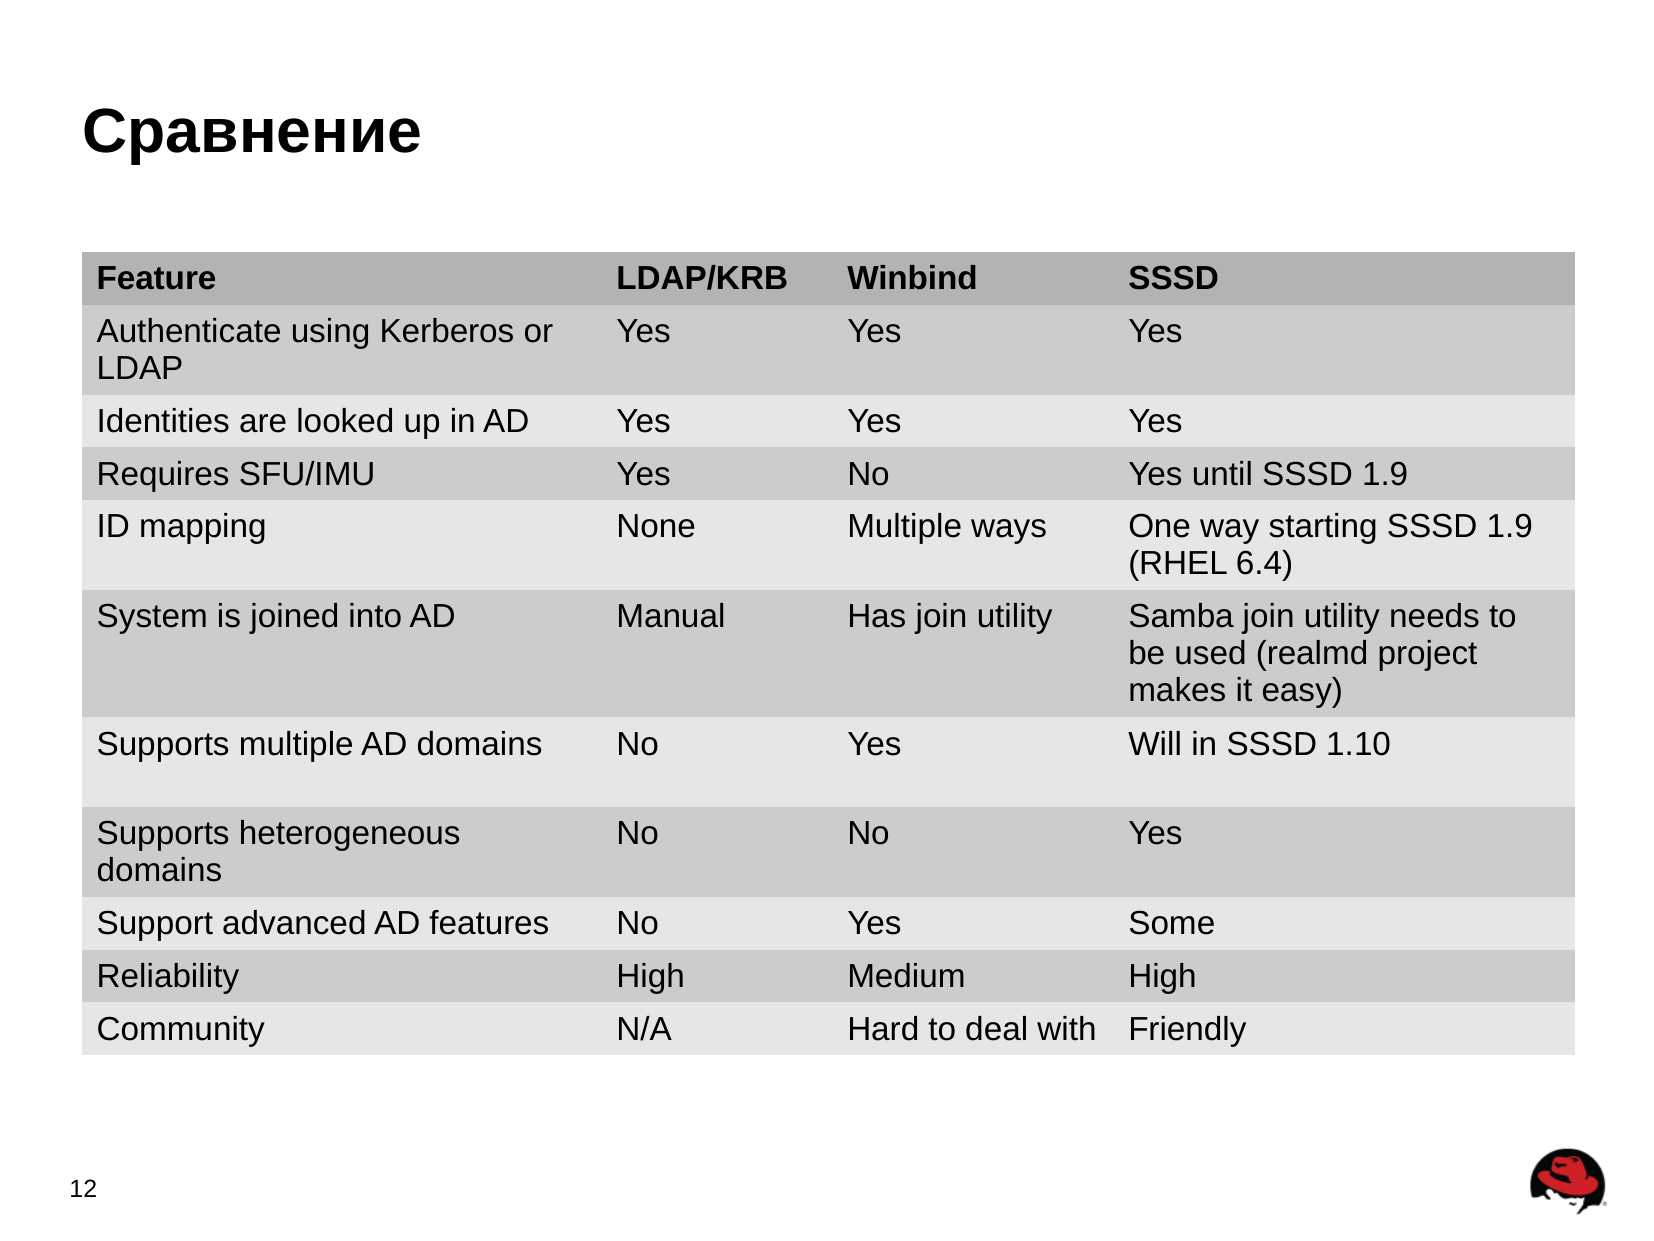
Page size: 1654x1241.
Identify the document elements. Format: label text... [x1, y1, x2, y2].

table_cell Support advanced AD features [82, 897, 602, 950]
table_cell Manual [602, 590, 832, 717]
table_cell System is joined into AD [82, 590, 602, 717]
table_header Winbind [832, 252, 1114, 305]
table_cell Yes [602, 447, 832, 500]
table_cell ID mapping [82, 500, 602, 590]
table_cell Has join utility [832, 590, 1114, 717]
table_cell Yes [1114, 807, 1575, 897]
table_cell Yes [602, 305, 832, 395]
table_cell Yes [832, 717, 1114, 807]
table_cell Multiple ways [832, 500, 1114, 590]
table_header LDAP/KRB [602, 252, 832, 305]
table_cell One way starting SSSD 1.9 (RHEL 6.4) [1114, 500, 1575, 590]
table_cell Friendly [1114, 1002, 1575, 1055]
table_cell Yes [832, 305, 1114, 395]
table_cell No [602, 807, 832, 897]
table_cell No [602, 717, 832, 807]
table_cell No [832, 447, 1114, 500]
title Сравнение [82, 37, 1571, 226]
table_cell Yes [1114, 395, 1575, 447]
table_cell Community [82, 1002, 602, 1055]
table_cell Authenticate using Kerberos or LDAP [82, 305, 602, 395]
table_cell Yes [602, 395, 832, 447]
table_cell High [1114, 950, 1575, 1002]
table_cell Supports heterogeneous domains [82, 807, 602, 897]
table_cell Some [1114, 897, 1575, 950]
table_header SSSD [1114, 252, 1575, 305]
table_cell Yes until SSSD 1.9 [1114, 447, 1575, 500]
table_cell No [602, 897, 832, 950]
table_cell Requires SFU/IMU [82, 447, 602, 500]
table_cell Identities are looked up in AD [82, 395, 602, 447]
table_cell Yes [832, 395, 1114, 447]
table_cell Reliability [82, 950, 602, 1002]
table_cell Will in SSSD 1.10 [1114, 717, 1575, 807]
table_cell Medium [832, 950, 1114, 1002]
table_cell Hard to deal with [832, 1002, 1114, 1055]
table_cell Yes [832, 897, 1114, 950]
table_header Feature [82, 252, 602, 305]
table_cell No [832, 807, 1114, 897]
table_cell Supports multiple AD domains [82, 717, 602, 807]
table_cell N/A [602, 1002, 832, 1055]
table_cell None [602, 500, 832, 590]
picture [1529, 1146, 1613, 1224]
table_cell High [602, 950, 832, 1002]
table_cell Yes [1114, 305, 1575, 395]
table_cell Samba join utility needs to be used (realmd project makes it easy) [1114, 590, 1575, 717]
